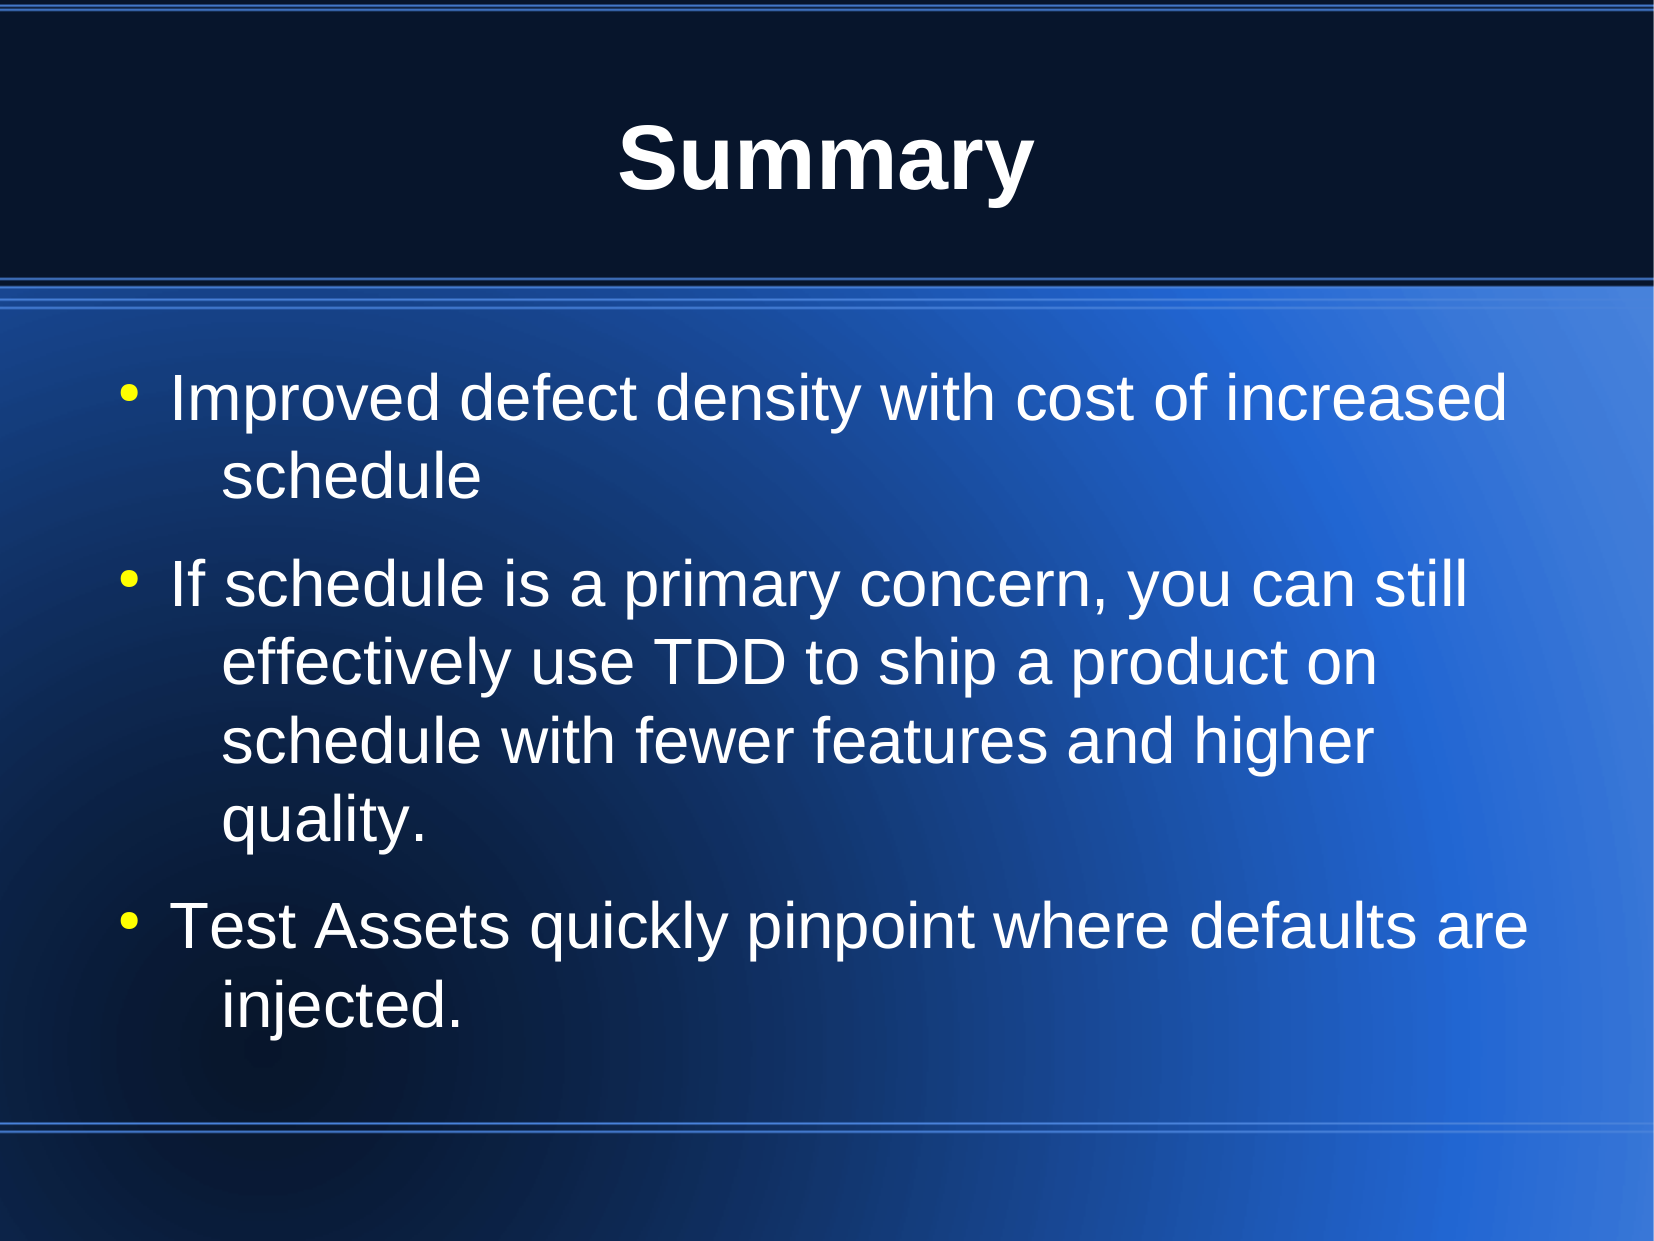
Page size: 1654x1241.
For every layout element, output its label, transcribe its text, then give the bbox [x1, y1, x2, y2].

title Summary [82, 49, 1571, 257]
list Improved defect density with cost of increased schedule If schedule is a primary concern, you can still effectively use TDD to ship a product on schedule with fewer features and higher quality. Test Assets quickly pinpoint where defaults are injected. [82, 355, 1571, 1043]
